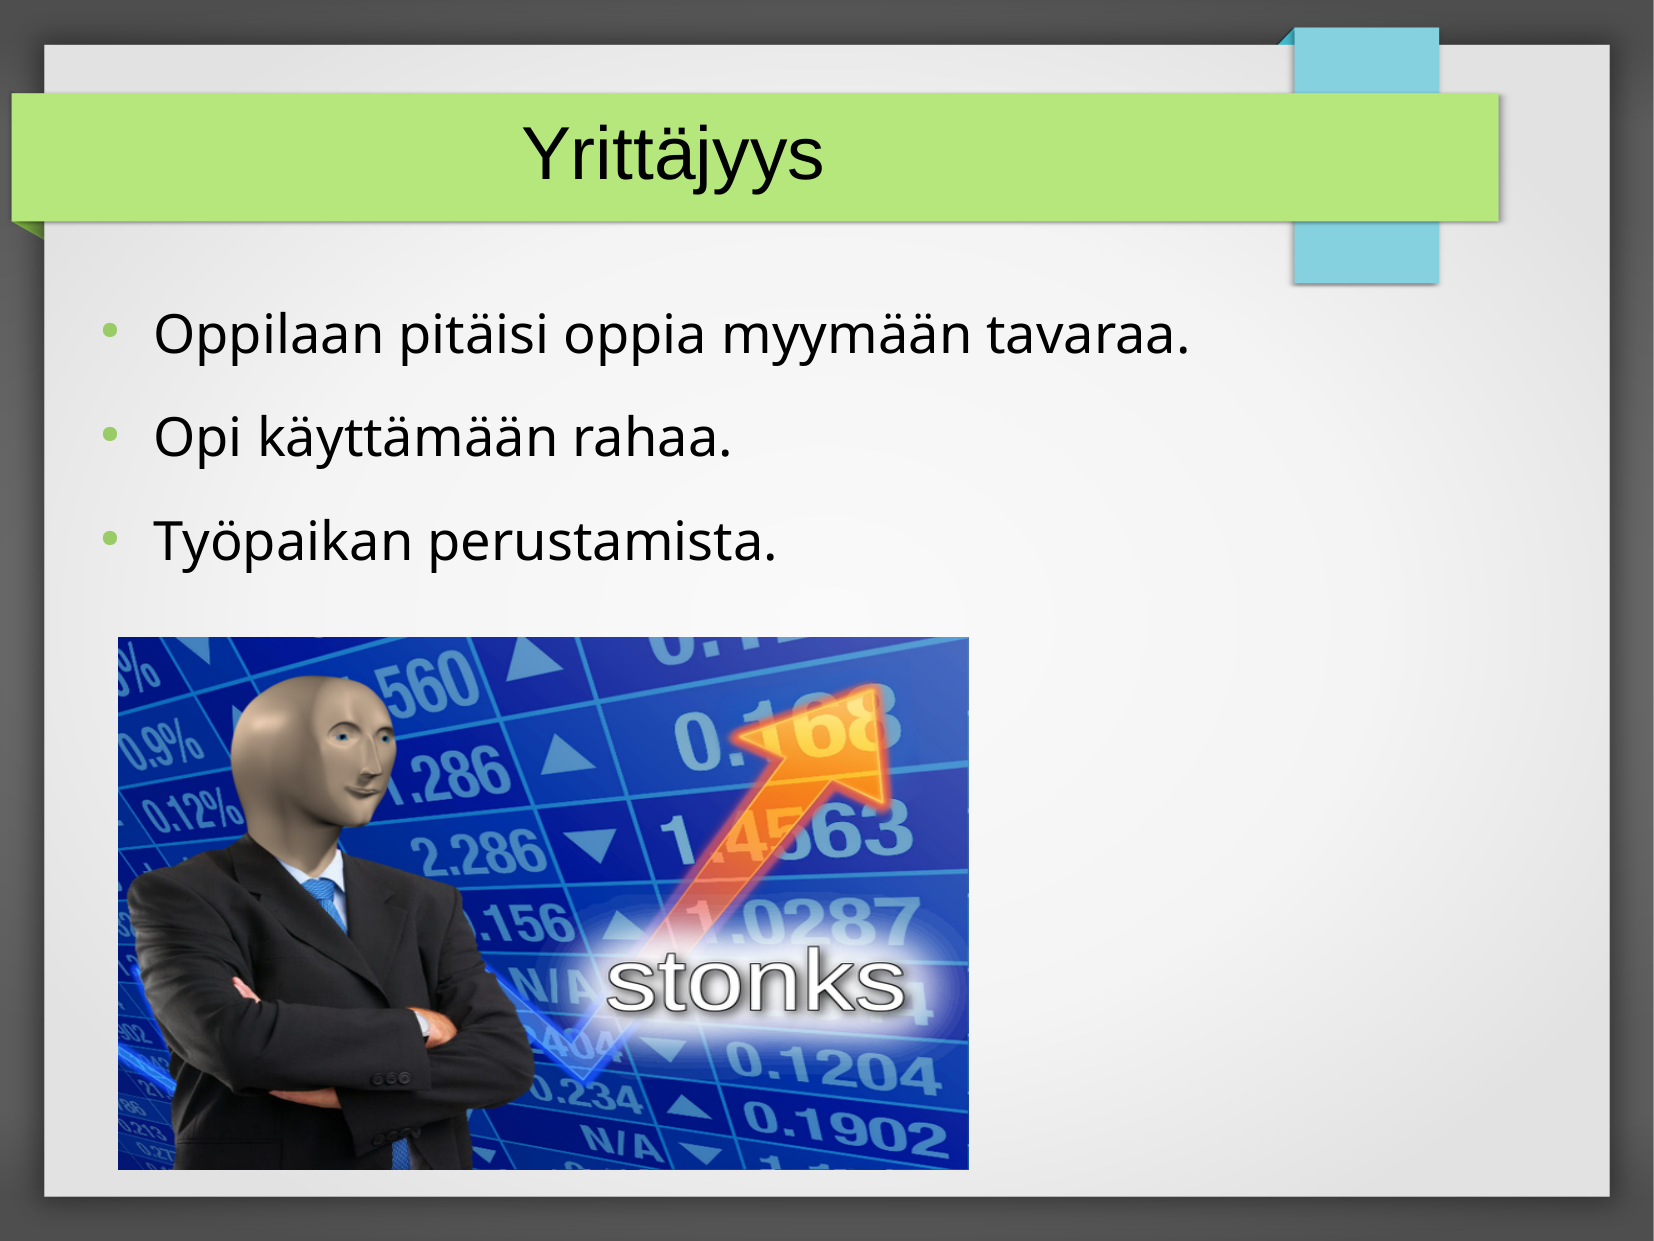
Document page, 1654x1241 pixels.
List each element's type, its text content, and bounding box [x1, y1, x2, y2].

list Oppilaan pitäisi oppia myymään tavaraa. Opi käyttämään rahaa. Työpaikan perustamista. [82, 295, 1571, 1015]
title Yrittäjyys [82, 94, 1264, 213]
picture [0, 0, 1654, 1241]
